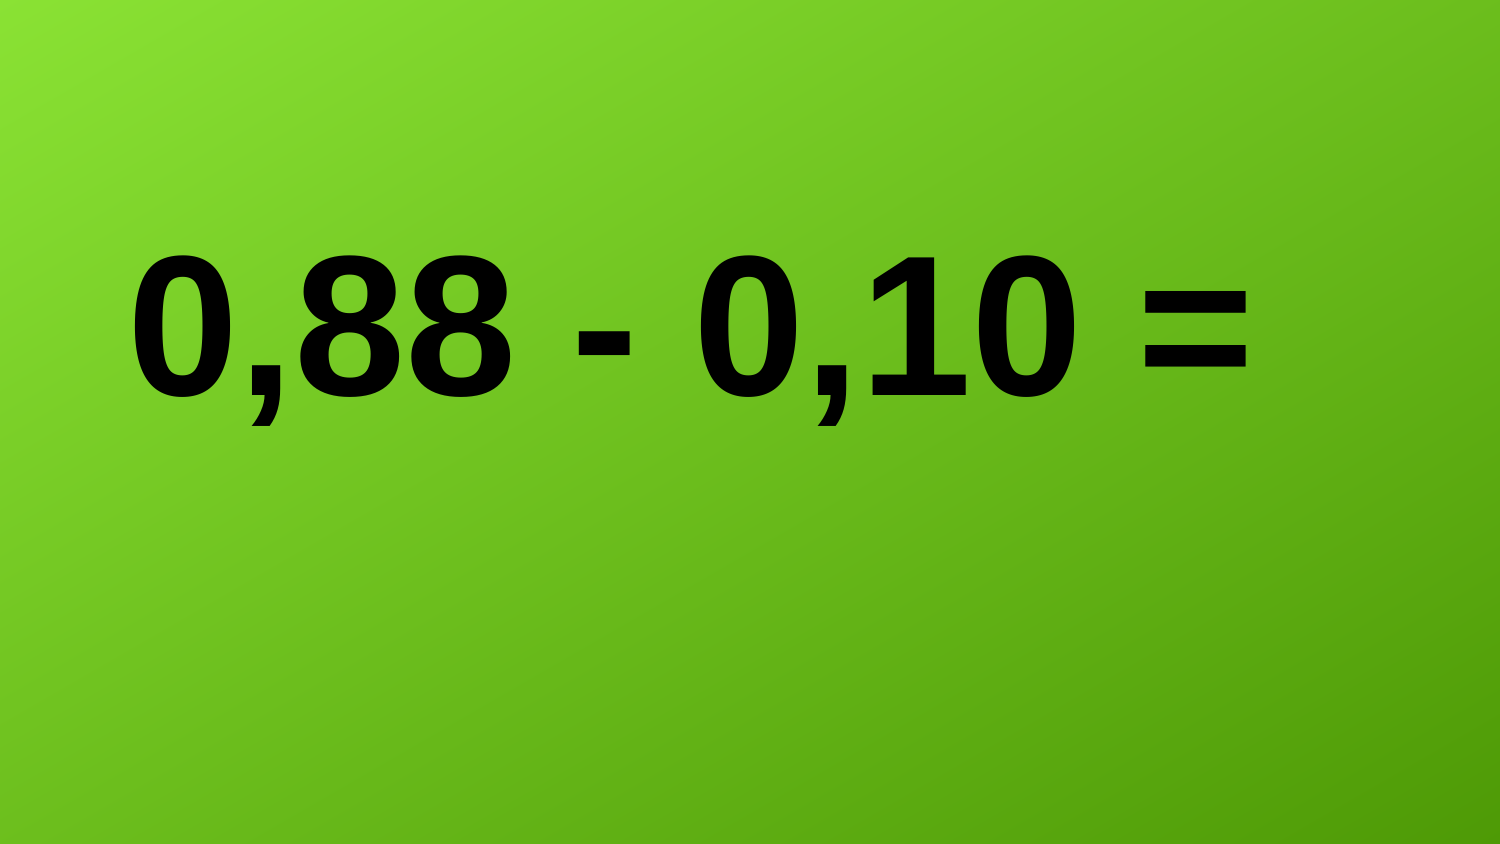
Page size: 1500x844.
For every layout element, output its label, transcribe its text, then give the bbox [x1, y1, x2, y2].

title 0,88 - 0,10 = [112, 259, 1388, 450]
